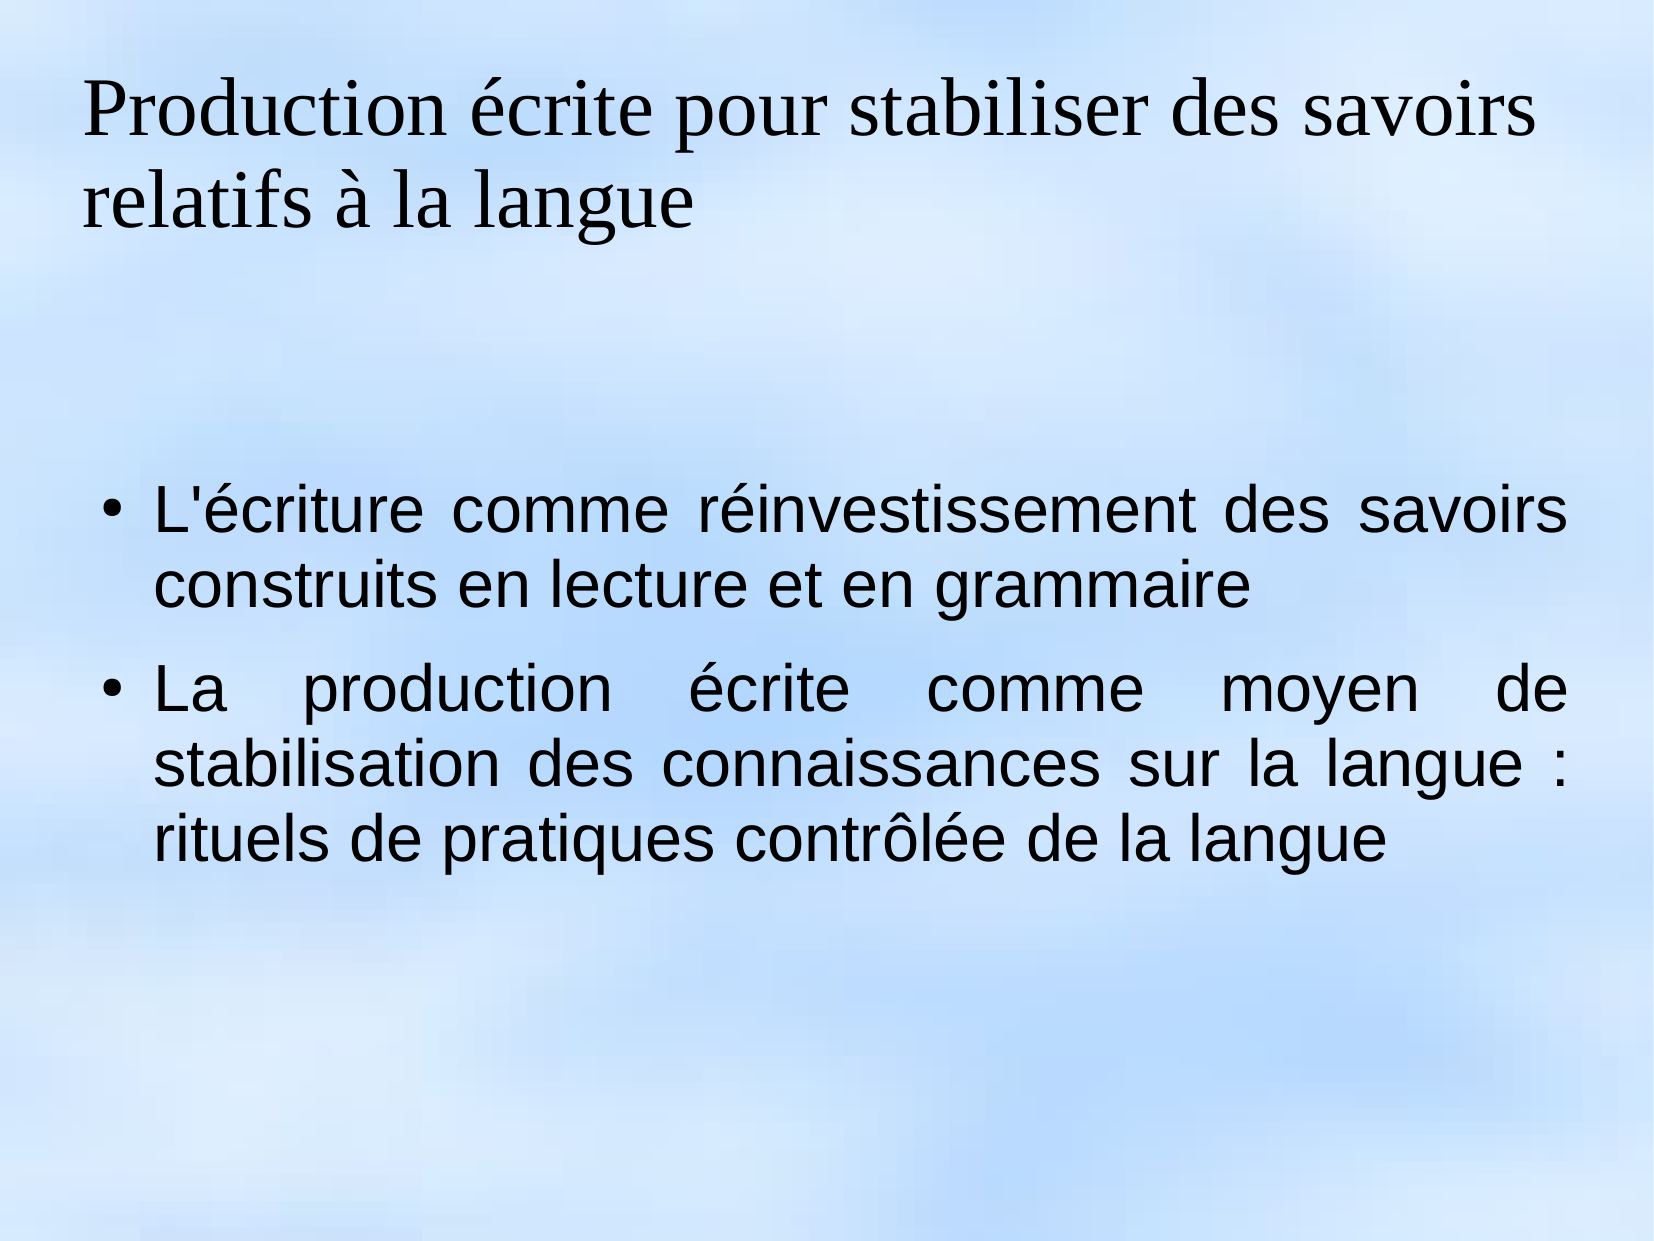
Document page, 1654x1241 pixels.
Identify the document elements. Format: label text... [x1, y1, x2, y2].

title Production écrite pour stabiliser des savoirs relatifs à la langue [82, 56, 1571, 250]
list L'écriture comme réinvestissement des savoirs construits en lecture et en grammaire La production écrite comme moyen de stabilisation des connaissances sur la langue : rituels de pratiques contrôlée de la langue [82, 472, 1571, 1094]
picture [0, 0, 1654, 1241]
